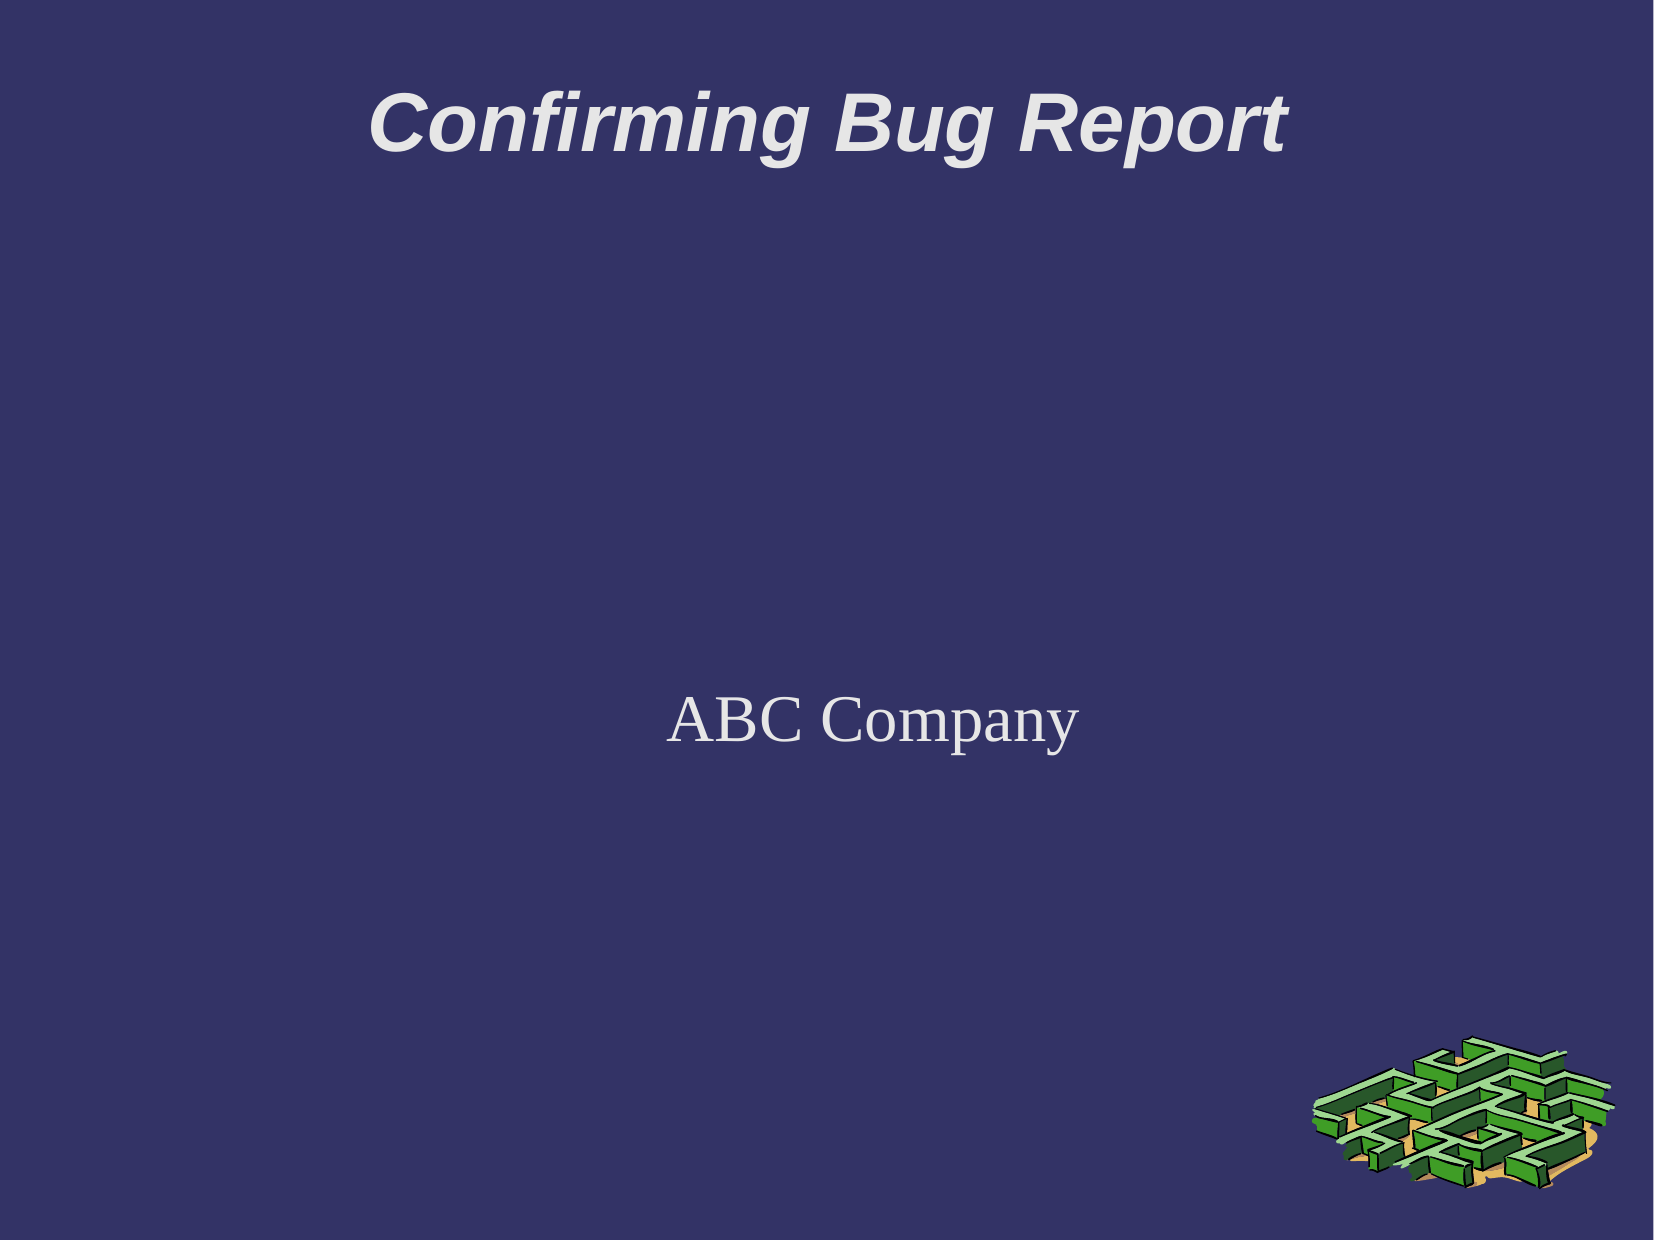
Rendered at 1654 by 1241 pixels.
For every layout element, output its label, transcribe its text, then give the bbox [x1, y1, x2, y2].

subtitle ABC Company [178, 364, 1570, 1147]
title Confirming Bug Report [121, 19, 1534, 227]
